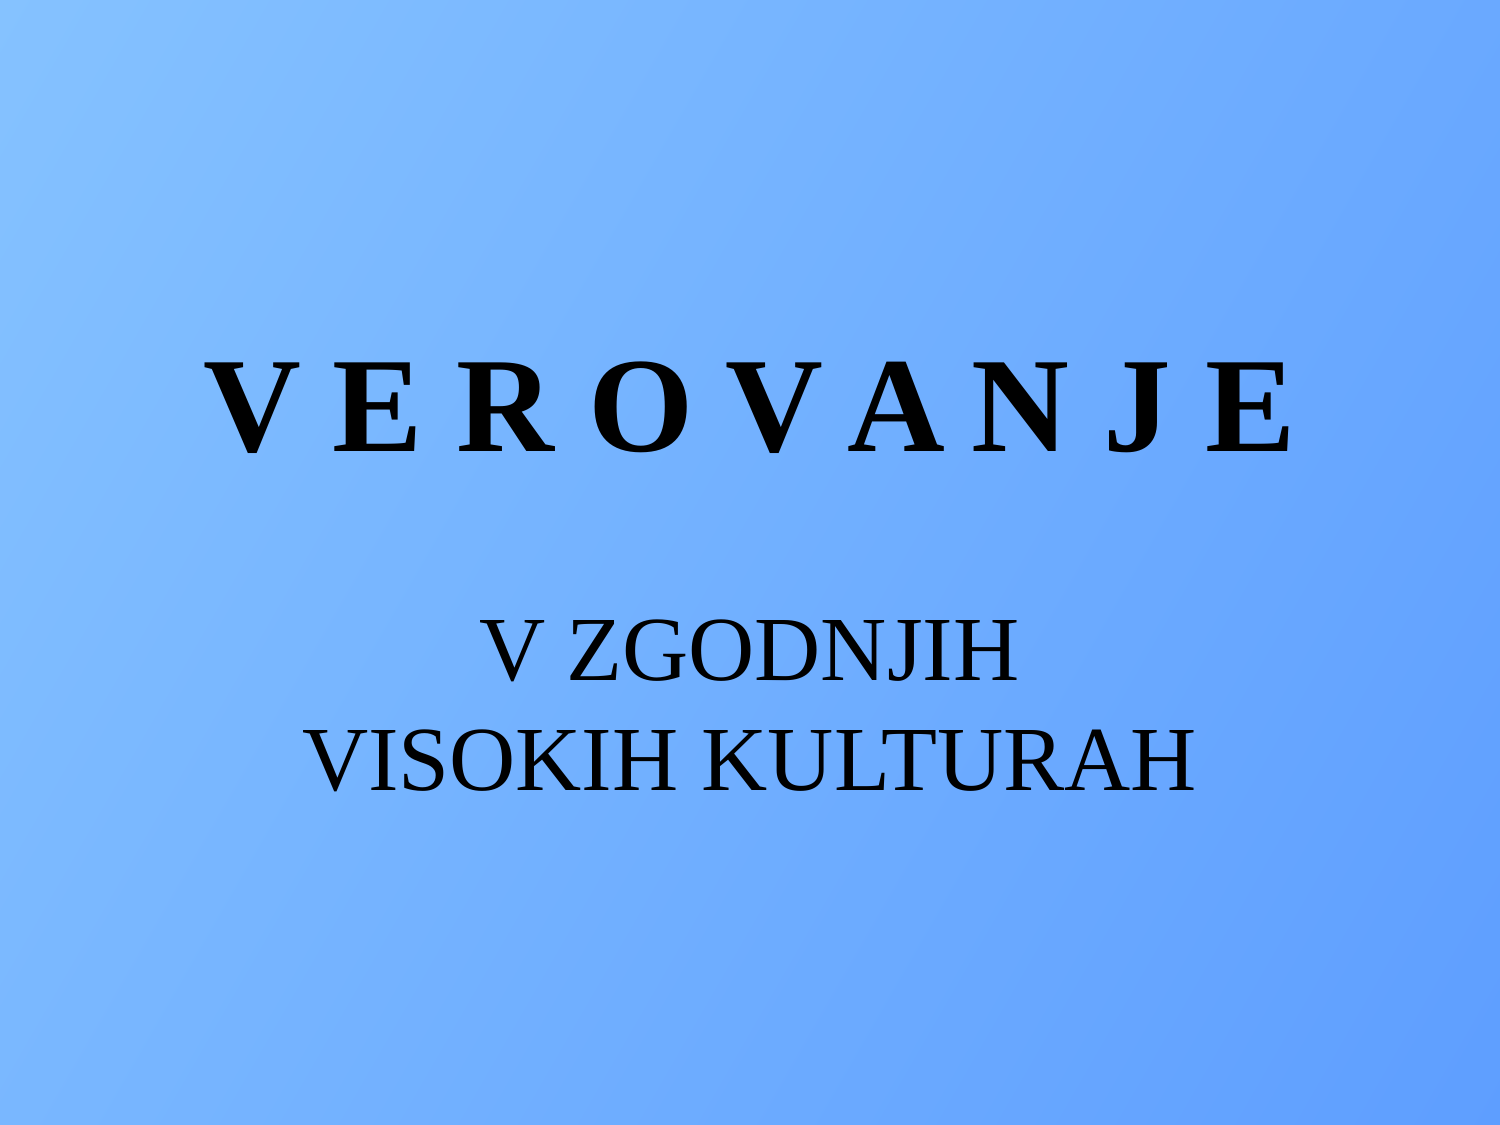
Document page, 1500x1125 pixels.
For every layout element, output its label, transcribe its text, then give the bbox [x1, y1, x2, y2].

title V E R O V A N J E V ZGODNJIH VISOKIH KULTURAH [0, 0, 1500, 1125]
